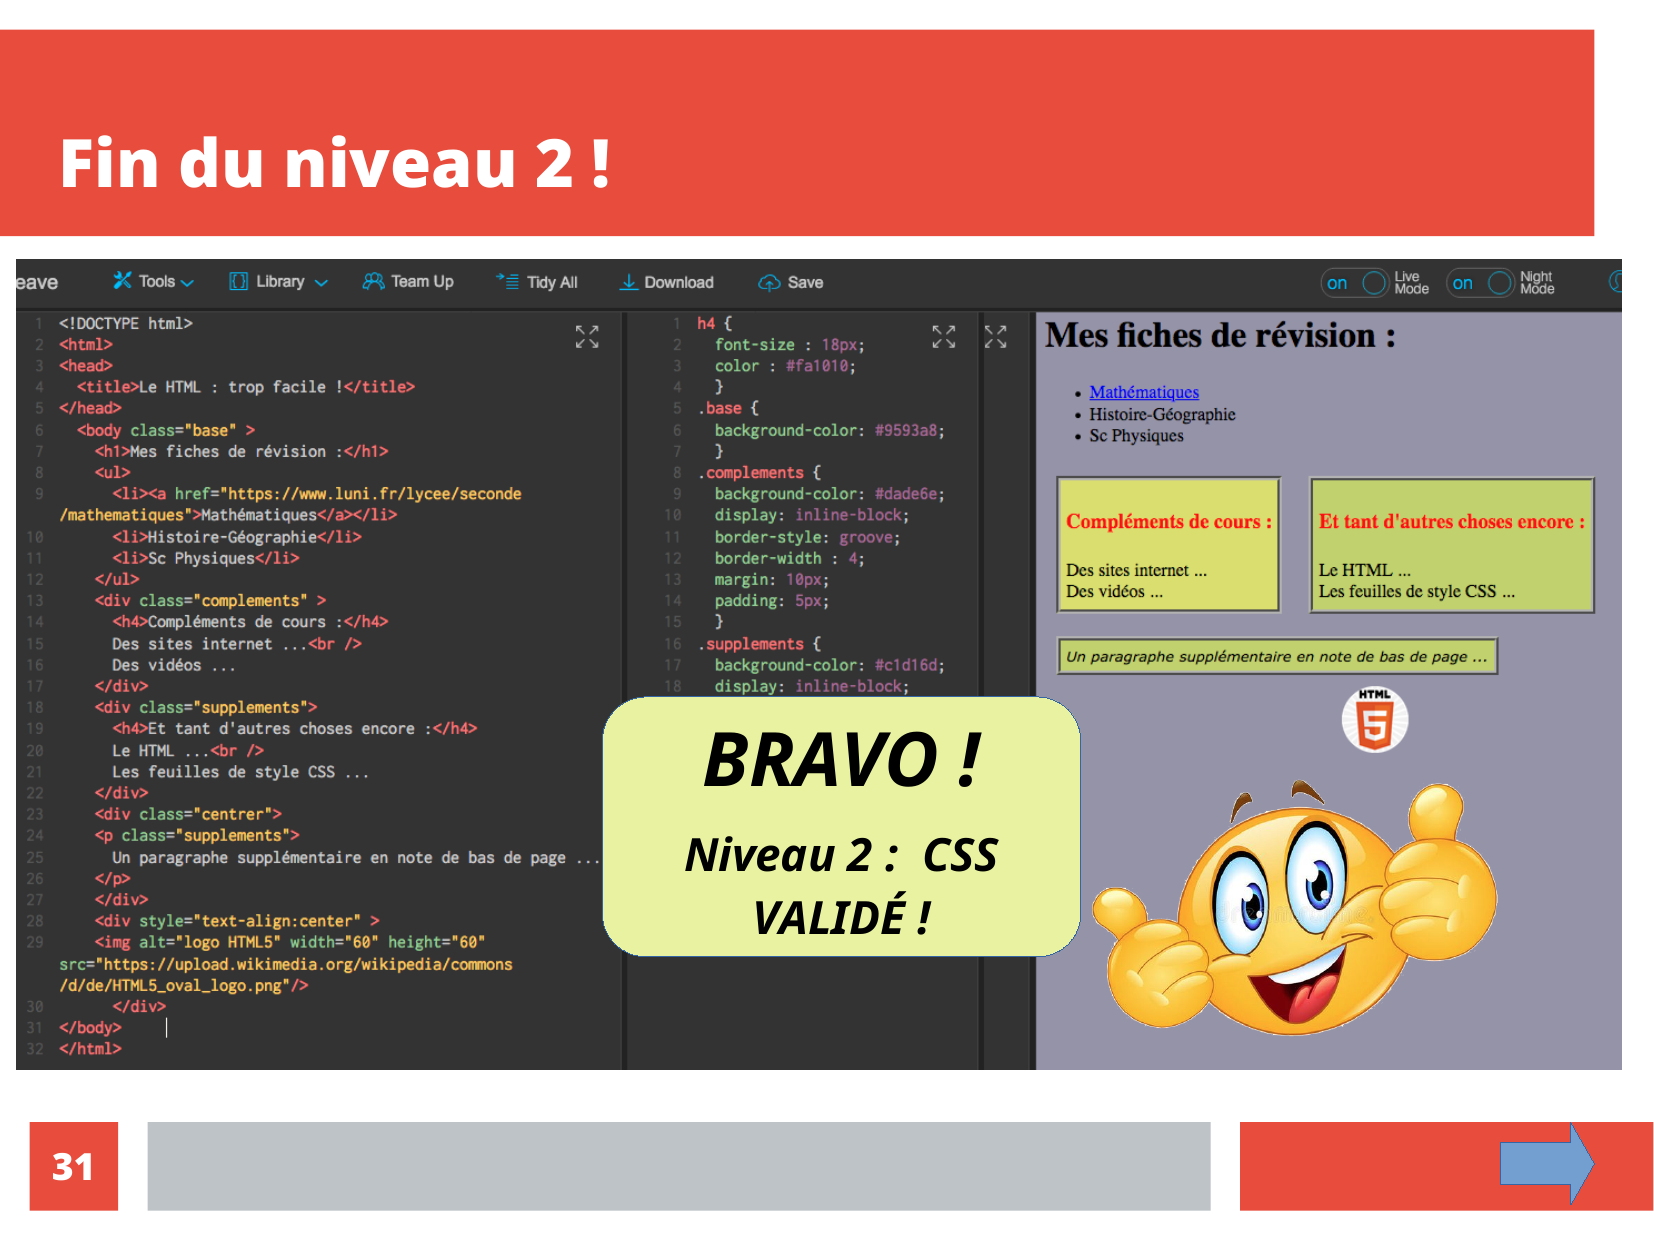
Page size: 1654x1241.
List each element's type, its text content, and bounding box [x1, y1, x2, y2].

text_box [1500, 1122, 1595, 1205]
picture [16, 259, 1622, 1070]
title Fin du niveau 2 ! [59, 59, 1595, 207]
text_box BRAVO ! Niveau 2 : CSS VALIDÉ ! [602, 696, 1081, 957]
